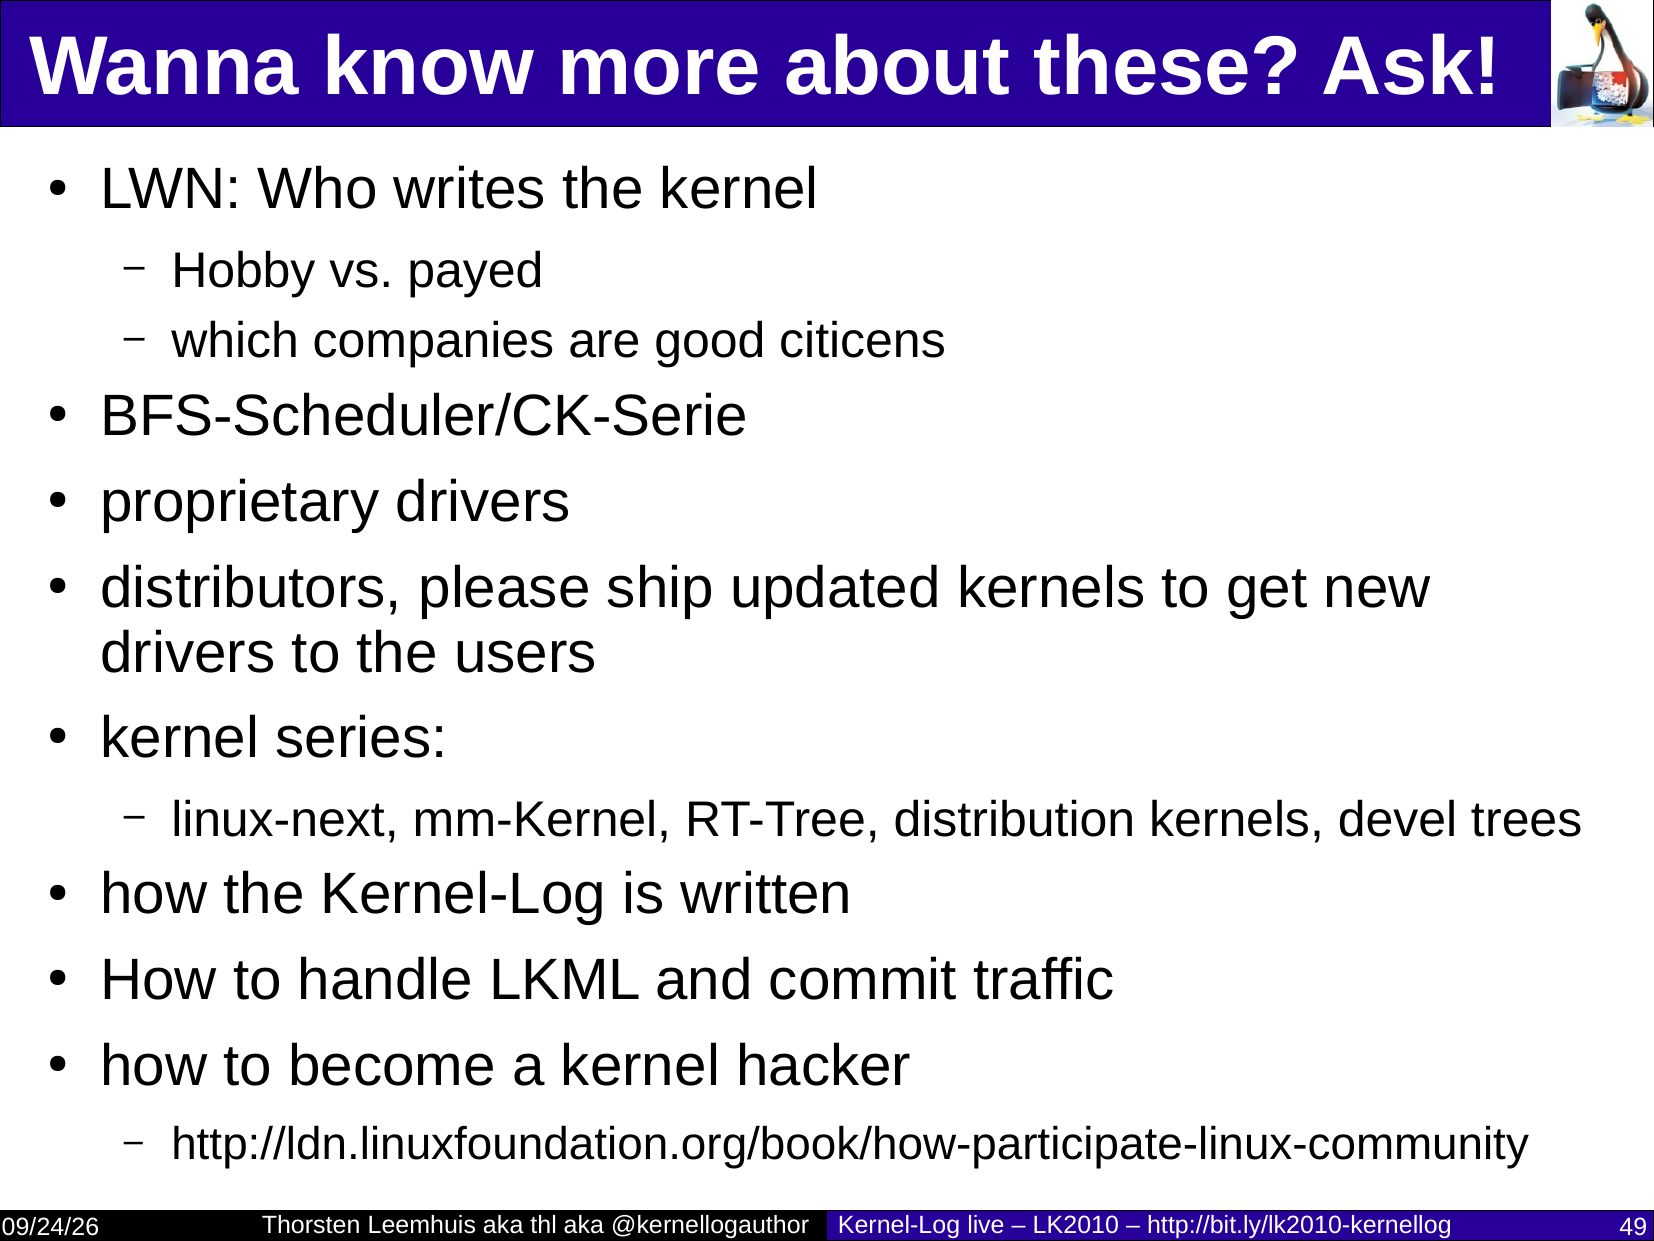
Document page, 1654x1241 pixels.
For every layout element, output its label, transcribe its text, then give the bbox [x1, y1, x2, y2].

list LWN: Who writes the kernel Hobby vs. payed which companies are good citicens BFS-Scheduler/CK-Serie proprietary drivers distributors, please ship updated kernels to get new drivers to the users kernel series: linux-next, mm-Kernel, RT-Tree, distribution kernels, devel trees how the Kernel-Log is written How to handle LKML and commit traffic how to become a kernel hacker http://ldn.linuxfoundation.org/book/how-participate-linux-community [29, 156, 1625, 1170]
title Wanna know more about these? Ask! [29, 19, 1535, 113]
picture [1551, 0, 1653, 127]
